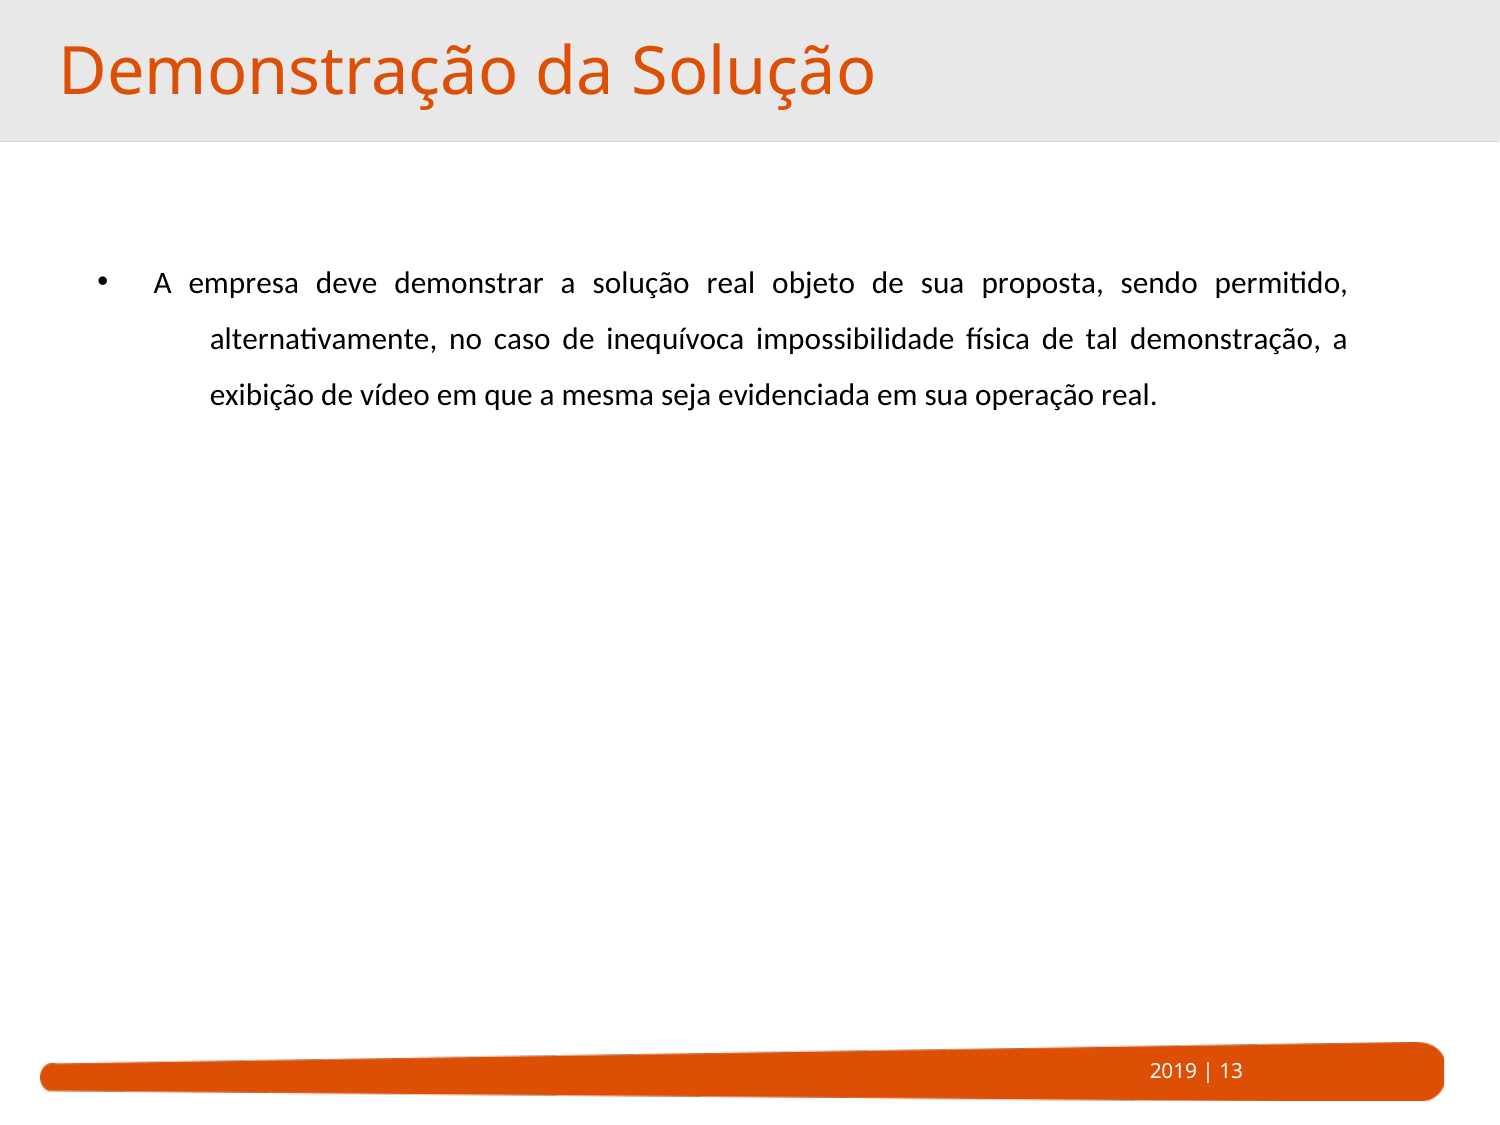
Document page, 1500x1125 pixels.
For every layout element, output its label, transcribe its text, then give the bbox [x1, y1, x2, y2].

text_box Demonstração da Solução [58, 2, 1440, 148]
text_box A empresa deve demonstrar a solução real objeto de sua proposta, sendo permitido, alternativamente, no caso de inequívoca impossibilidade física de tal demonstração, a exibição de vídeo em que a mesma seja evidenciada em sua operação real. [82, 236, 1425, 420]
